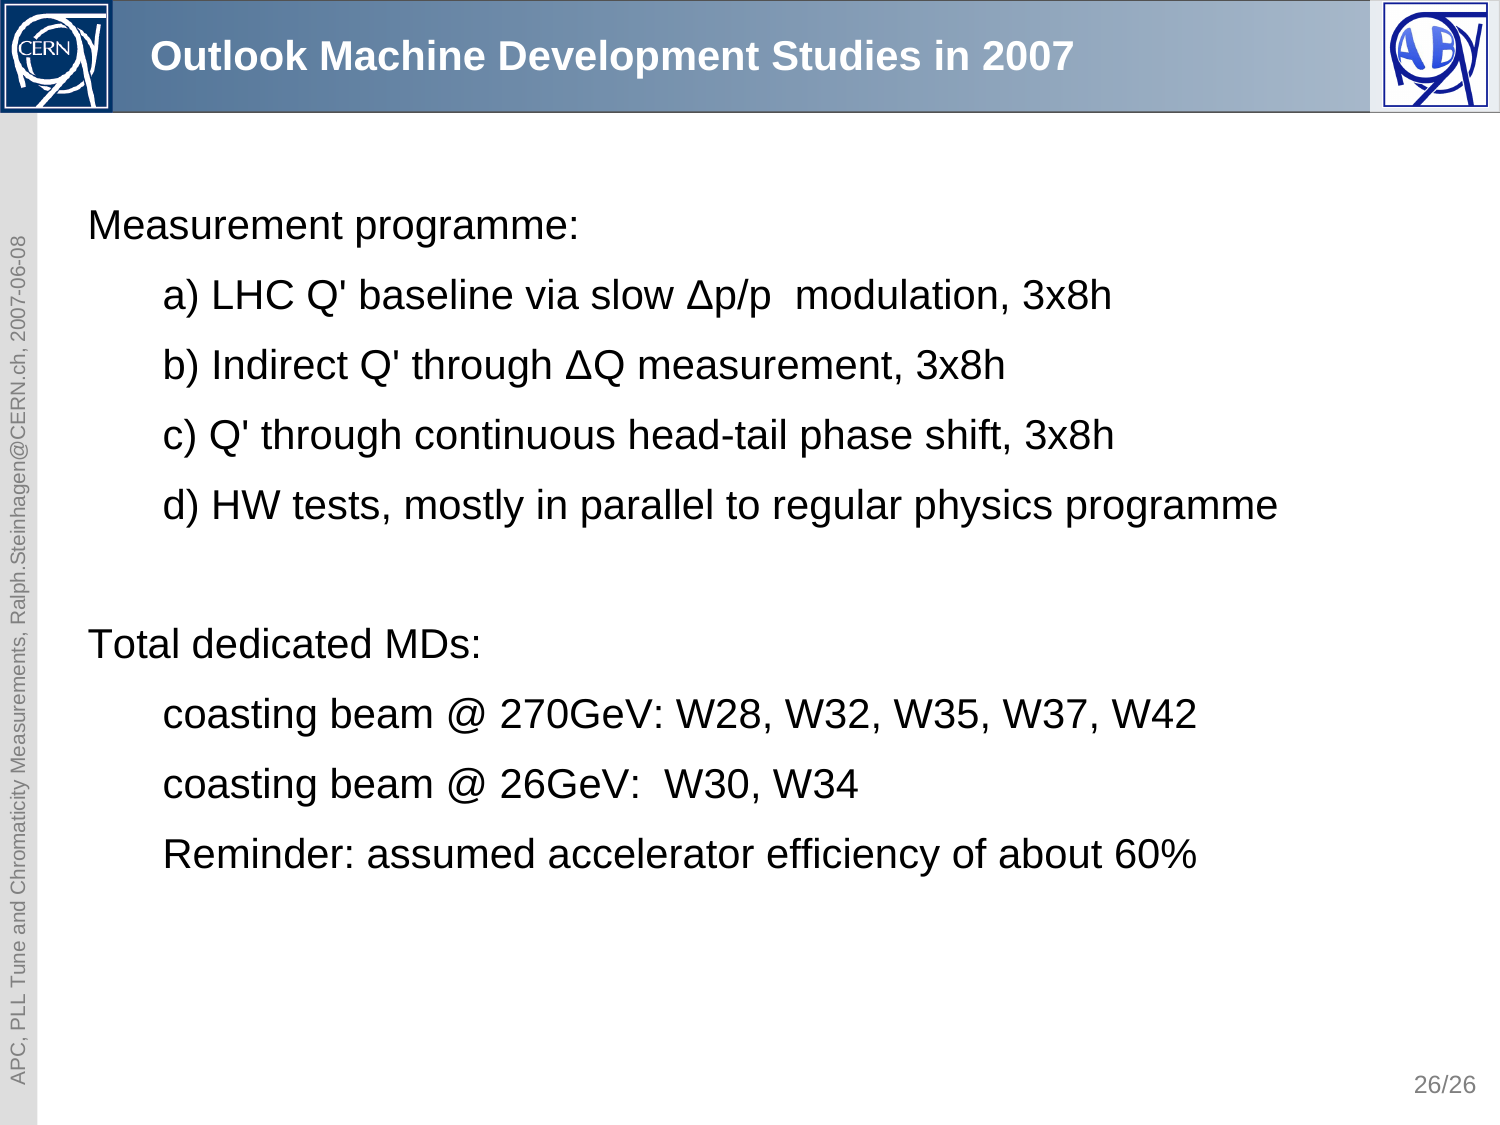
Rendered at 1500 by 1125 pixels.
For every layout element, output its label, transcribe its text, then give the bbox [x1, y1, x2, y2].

picture [1382, 1, 1489, 108]
picture [0, 0, 113, 113]
list Measurement programme: a) LHC Q' baseline via slow Δp/p modulation, 3x8h b) Indirect Q' through ΔQ measurement, 3x8h c) Q' through continuous head-tail phase shift, 3x8h d) HW tests, mostly in parallel to regular physics programme Total dedicated MDs: coasting beam @ 270GeV: W28, W32, W35, W37, W42 coasting beam @ 26GeV: W30, W34 Reminder: assumed accelerator efficiency of about 60% [87, 132, 1438, 1025]
title Outlook Machine Development Studies in 2007 [150, 0, 1201, 113]
